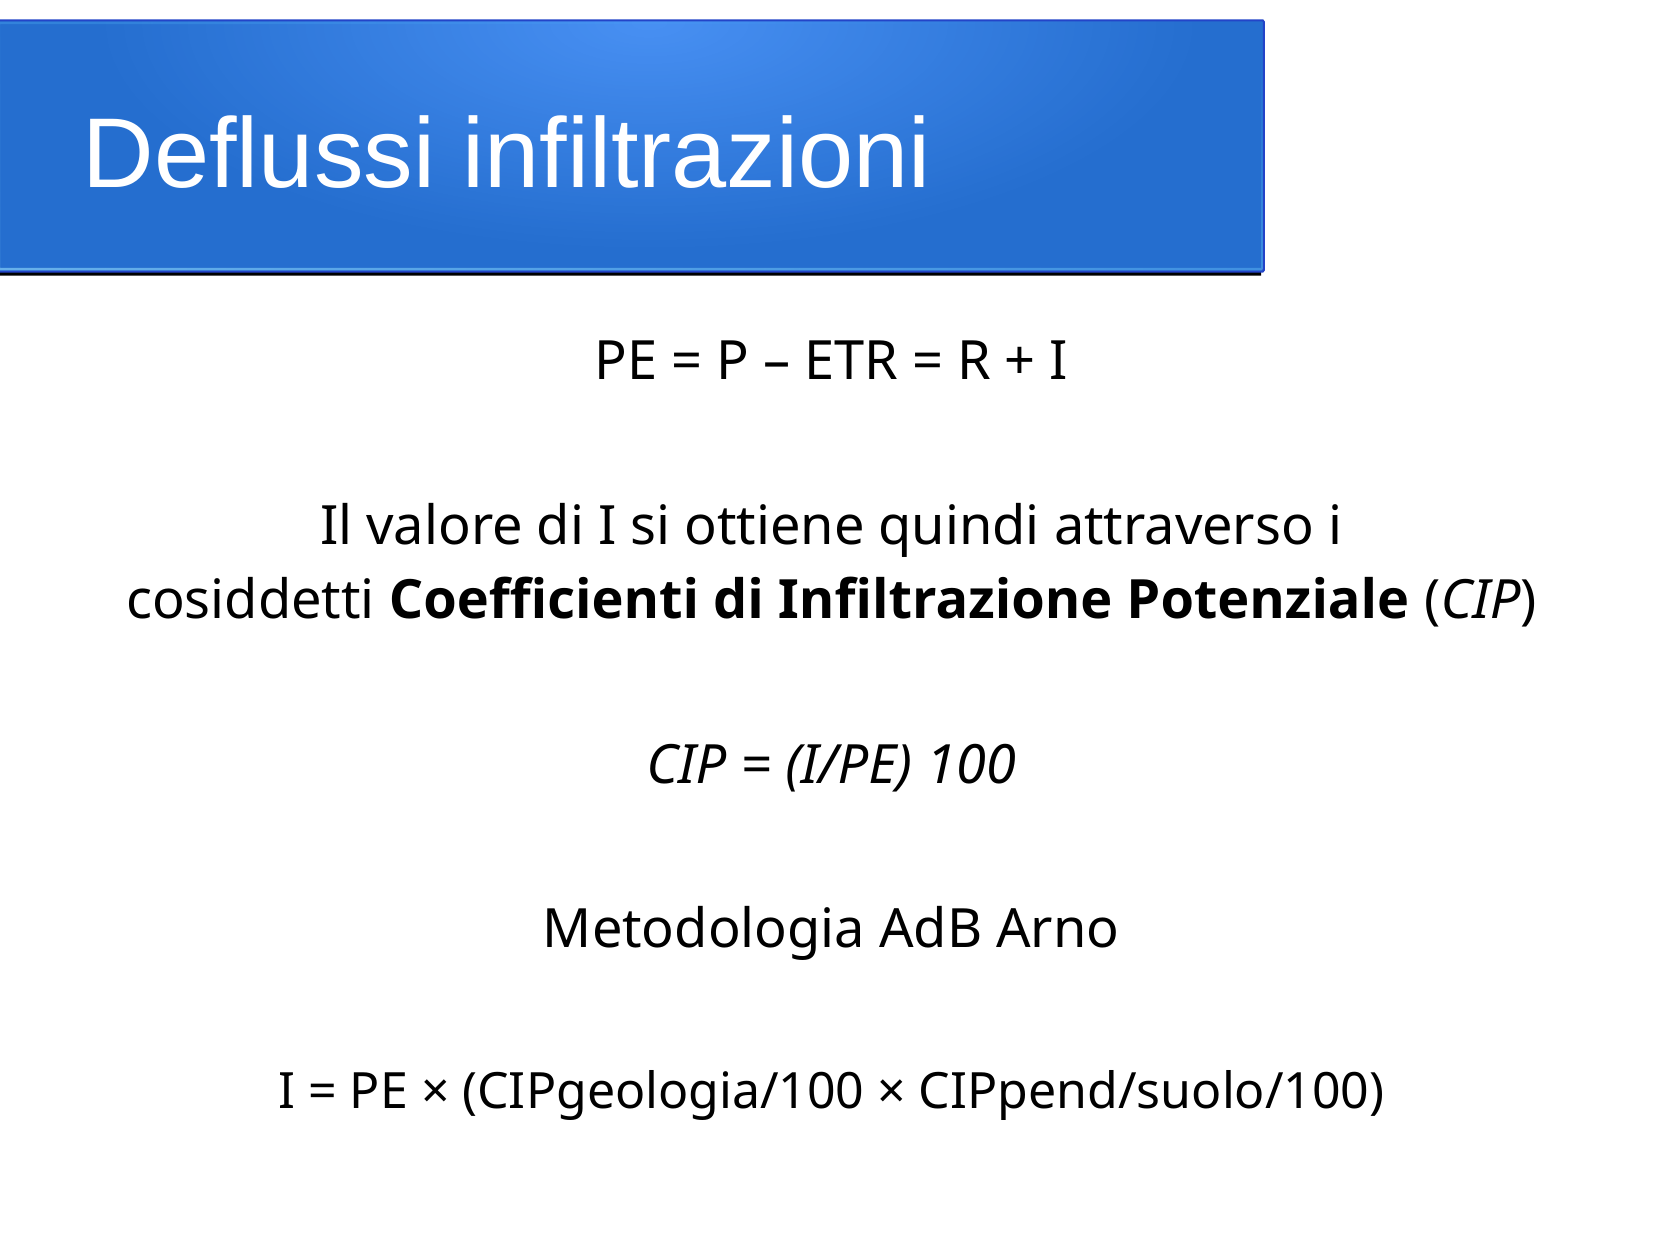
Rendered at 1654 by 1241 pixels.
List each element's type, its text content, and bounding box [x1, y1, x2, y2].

subtitle PE = P – ETR = R + I Il valore di I si ottiene quindi attraverso i cosiddetti Coefficienti di Infiltrazione Potenziale (CIP) CIP = (I/PE) 100 Metodologia AdB Arno I = PE × (CIPgeologia/100 × CIPpend/suolo/100) [103, 263, 1560, 1181]
title Deflussi infiltrazioni [82, 49, 1250, 257]
